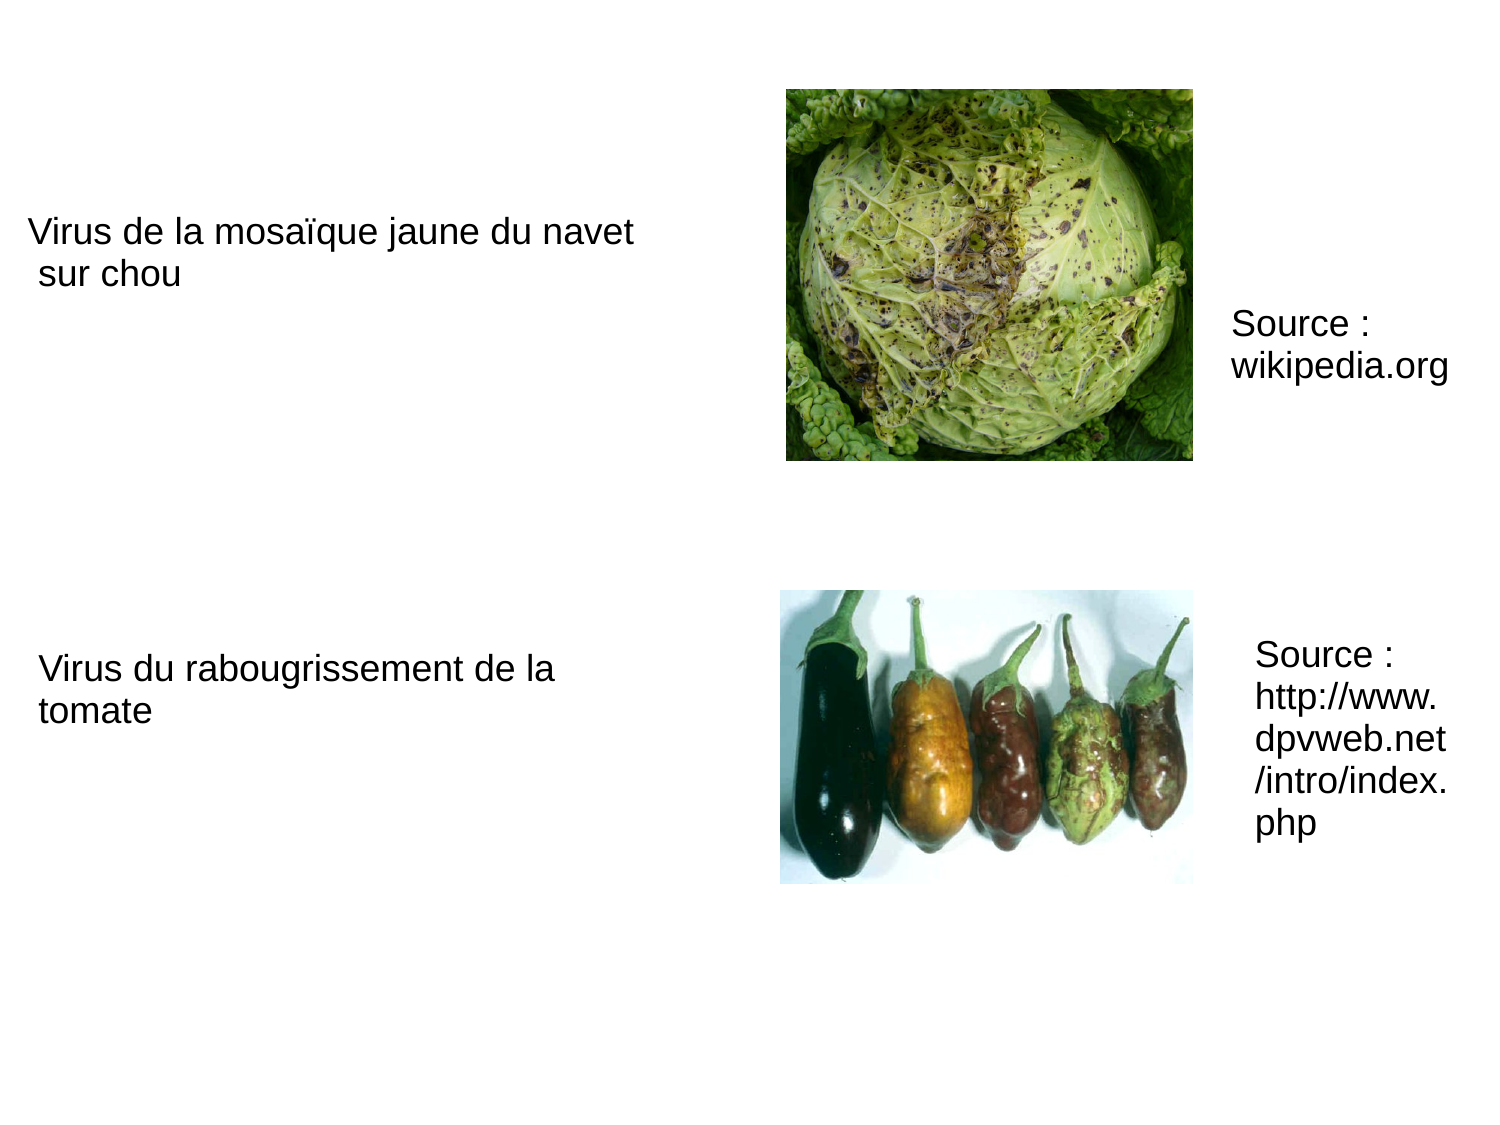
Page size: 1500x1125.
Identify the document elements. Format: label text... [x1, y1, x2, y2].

picture [786, 89, 1193, 461]
text_box Source : wikipedia.org [1216, 295, 1465, 395]
text_box Virus de la mosaïque jaune du navet sur chou [12, 202, 650, 302]
text_box Virus du rabougrissement de la tomate [23, 639, 615, 739]
text_box Source : http://www.dpvweb.net/intro/index.php [1240, 625, 1465, 892]
picture [780, 590, 1193, 884]
